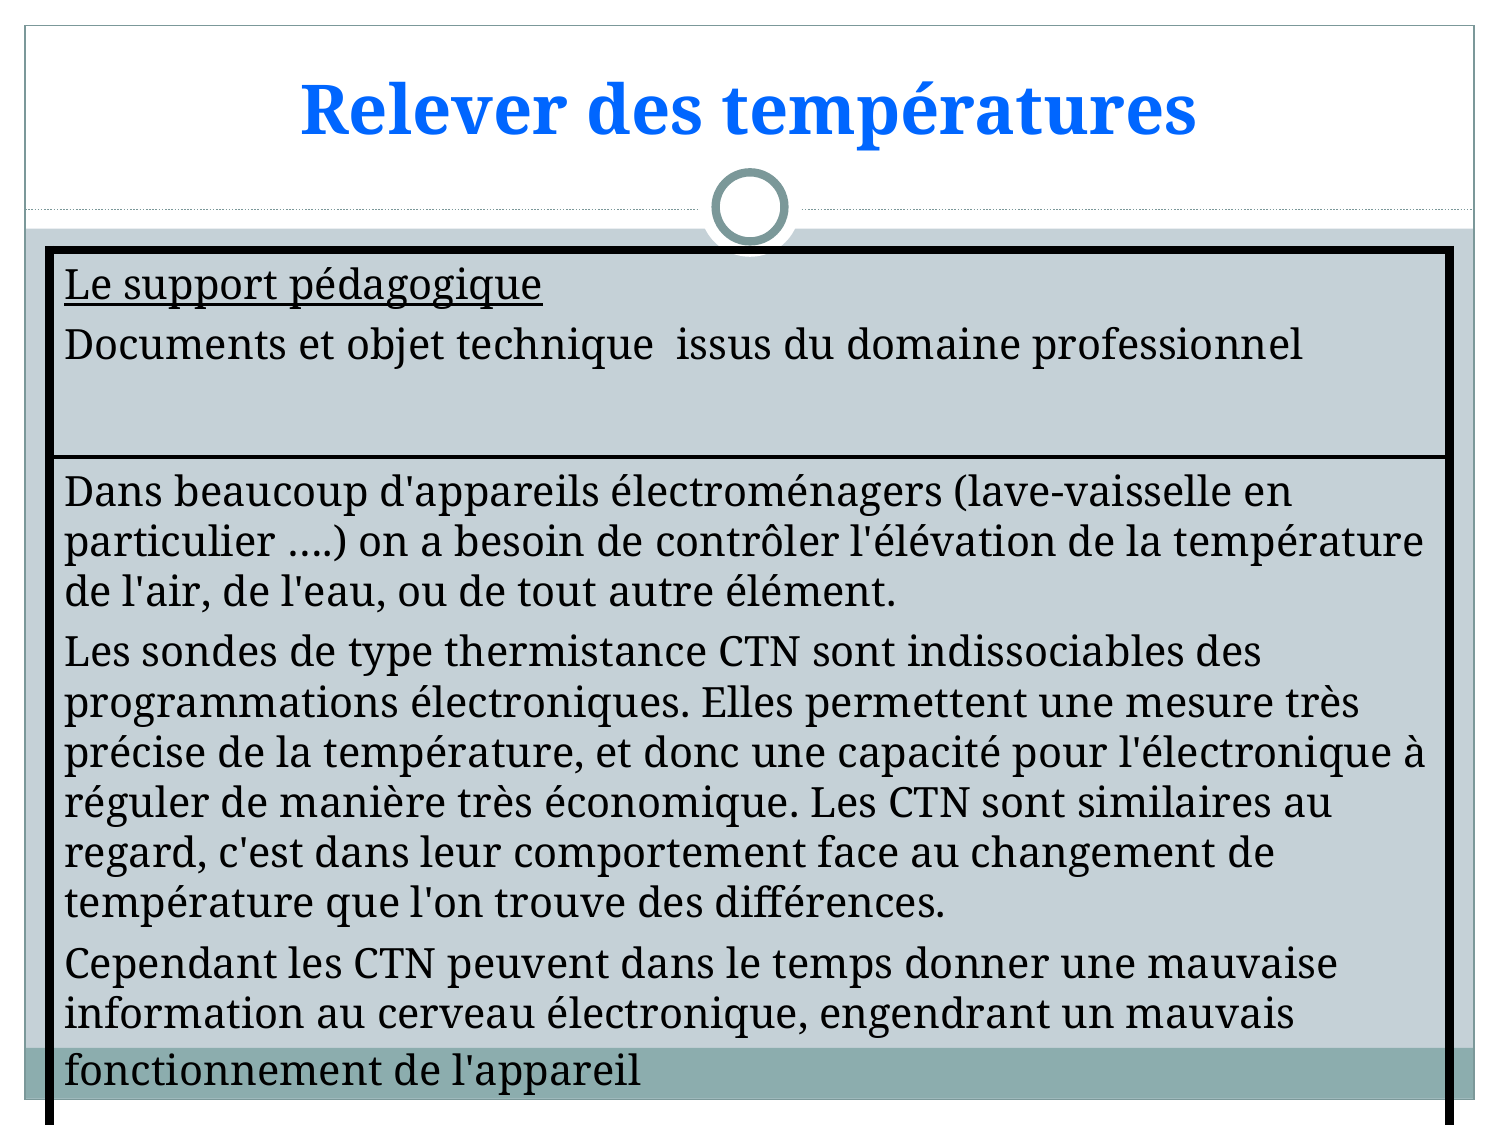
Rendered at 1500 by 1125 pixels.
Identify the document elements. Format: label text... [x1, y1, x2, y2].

table_header Le support pédagogique Documents et objet technique issus du domaine professionnel [54, 254, 1445, 455]
table_cell Dans beaucoup d'appareils électroménagers (lave-vaisselle en particulier ….) on a besoin de contrôler l'élévation de la température de l'air, de l'eau, ou de tout autre élément. Les sondes de type thermistance CTN sont indissociables des programmations électroniques. Elles permettent une mesure très précise de la température, et donc une capacité pour l'électronique à réguler de manière très économique. Les CTN sont similaires au regard, c'est dans leur comportement face au changement de température que l'on trouve des différences. Cependant les CTN peuvent dans le temps donner une mauvaise information au cerveau électronique, engendrant un mauvais fonctionnement de l'appareil [54, 459, 1445, 1125]
title Relever des températures [49, 37, 1450, 162]
